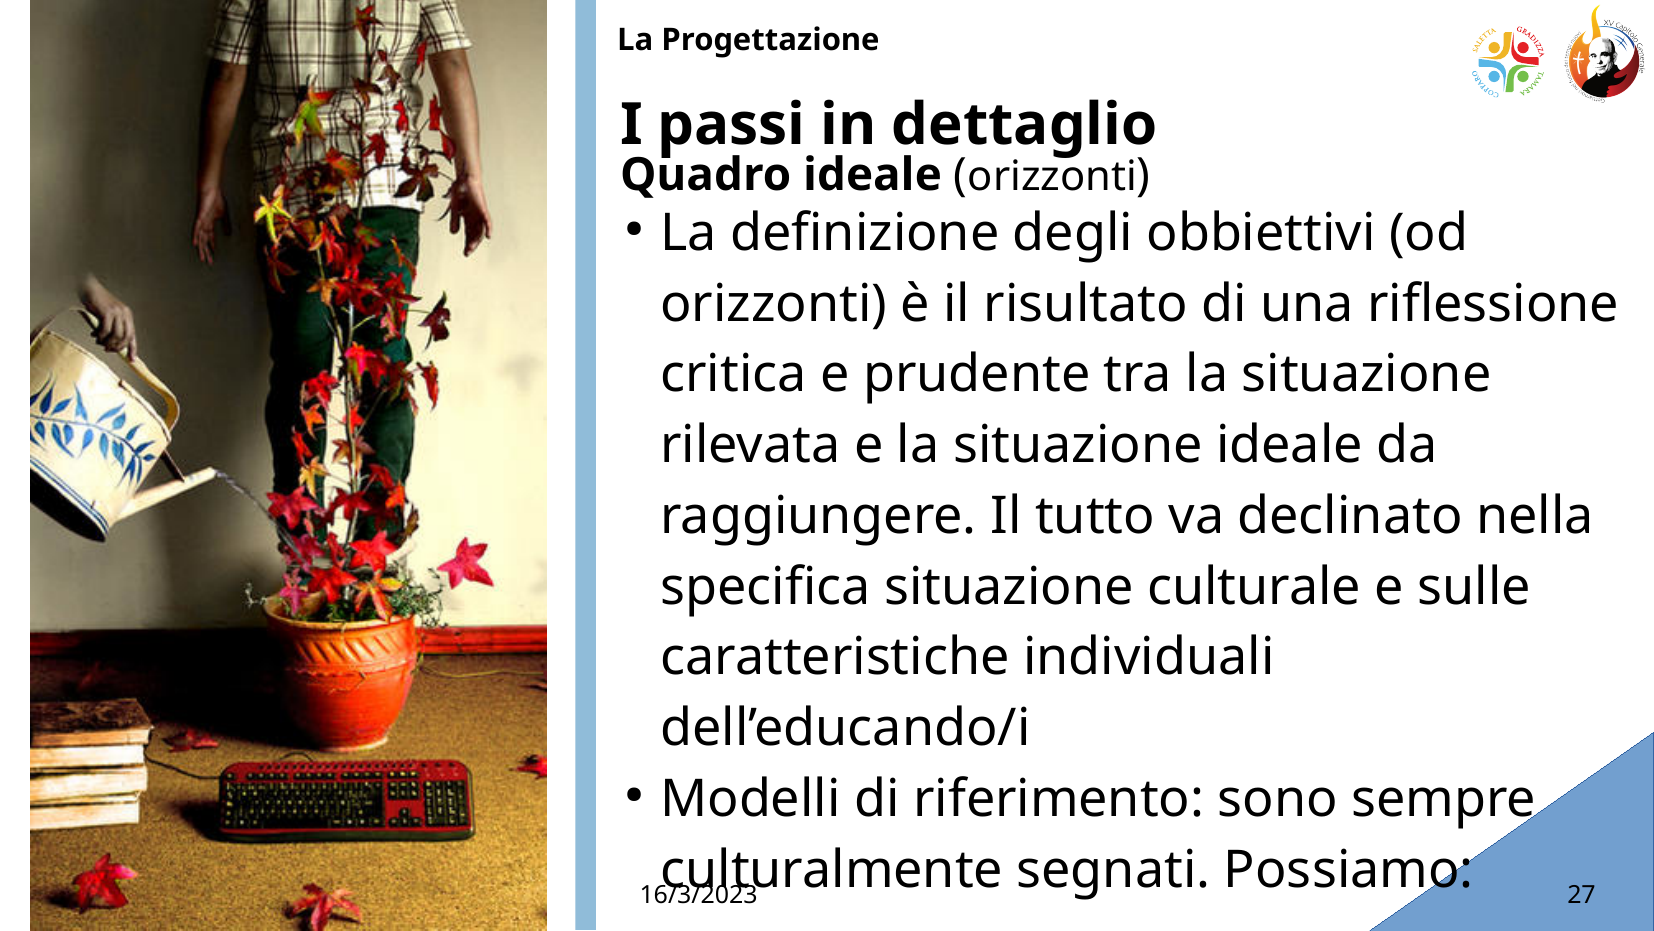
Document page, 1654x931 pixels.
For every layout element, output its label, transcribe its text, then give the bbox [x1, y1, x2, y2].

subtitle La definizione degli obbiettivi (od orizzonti) è il risultato di una riflessione critica e prudente tra la situazione rilevata e la situazione ideale da raggiungere. Il tutto va declinato nella specifica situazione culturale e sulle caratteristiche individuali dell’educando/i Modelli di riferimento: sono sempre culturalmente segnati. Possiamo: [624, 194, 1630, 891]
picture [1563, 4, 1646, 103]
text_box La Progettazione [602, 9, 1335, 63]
picture [30, 0, 547, 931]
title Quadro ideale (orizzonti) [620, 154, 1617, 189]
title I passi in dettaglio [620, 82, 1617, 154]
